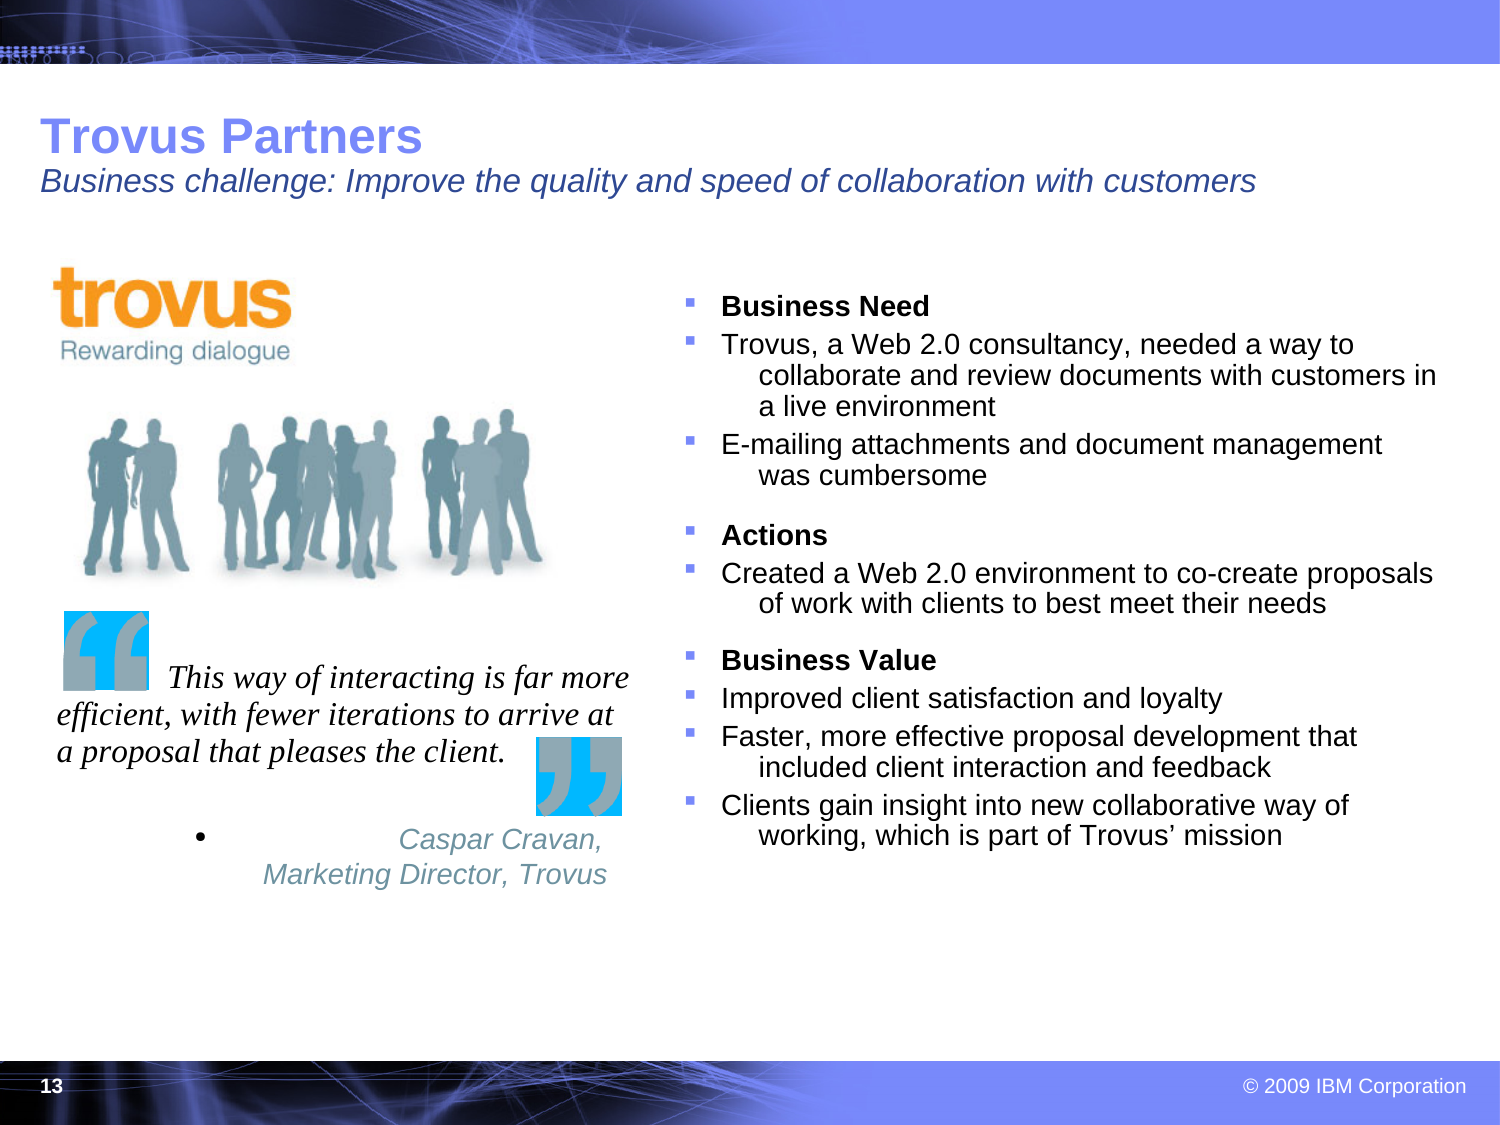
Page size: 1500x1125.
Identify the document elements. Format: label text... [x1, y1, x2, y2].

text_box This way of interacting is far more efficient, with fewer iterations to arrive at a proposal that pleases the client. Caspar Cravan, Marketing Director, Trovus [41, 650, 648, 903]
picture [0, 1061, 1500, 1125]
list Business Need Trovus, a Web 2.0 consultancy, needed a way to collaborate and review documents with customers in a live environment E-mailing attachments and document management was cumbersome Actions Created a Web 2.0 environment to co-create proposals of work with clients to best meet their needs Business Value Improved client satisfaction and loyalty Faster, more effective proposal development that included client interaction and feedback Clients gain insight into new collaborative way of working, which is part of Trovus’ mission [668, 284, 1460, 1056]
picture [0, 0, 1500, 64]
picture [115, 613, 147, 691]
picture [63, 613, 96, 691]
picture [539, 737, 571, 817]
picture [41, 258, 580, 606]
picture [590, 737, 622, 817]
title Trovus Partners Business challenge: Improve the quality and speed of collaboration with customers [25, 103, 1378, 246]
